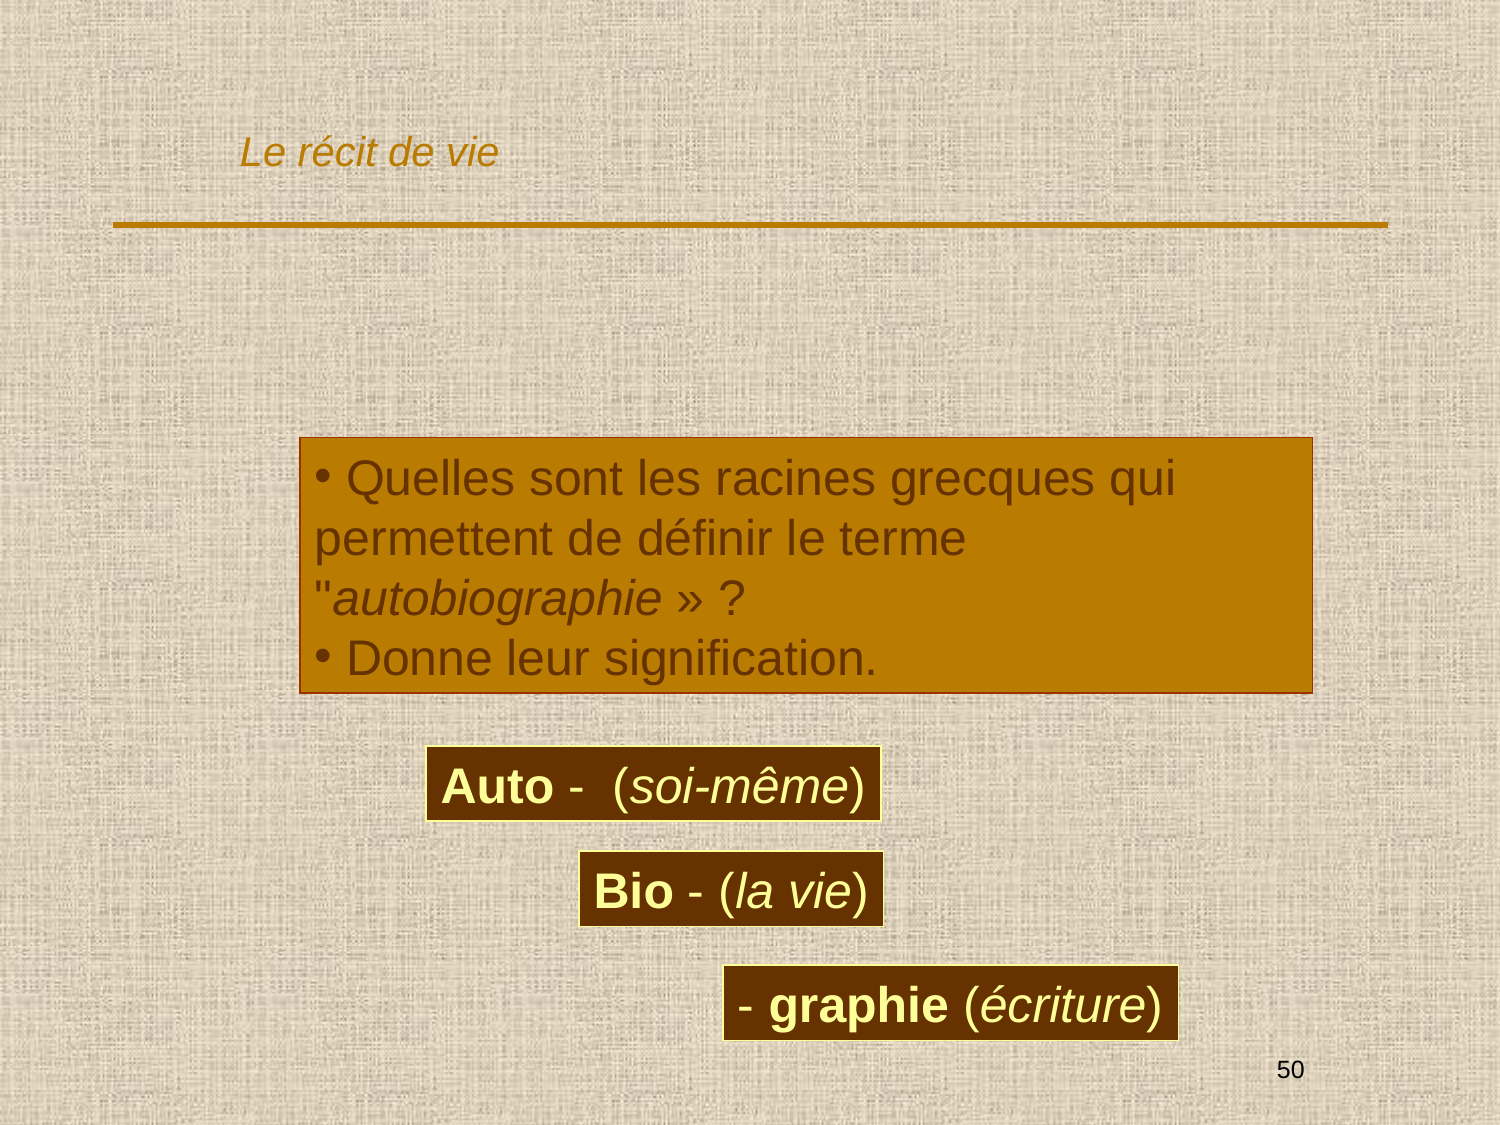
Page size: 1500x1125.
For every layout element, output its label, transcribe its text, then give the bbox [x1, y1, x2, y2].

text_box Quelles sont les racines grecques qui permettent de définir le terme "autobiographie » ? Donne leur signification. [299, 437, 1313, 693]
text_box Bio - (la vie) [578, 851, 884, 927]
text_box - graphie (écriture) [723, 965, 1179, 1041]
text_box Auto - (soi-même) [425, 745, 882, 822]
picture [0, 0, 1500, 1125]
text_box Le récit de vie [224, 116, 515, 183]
